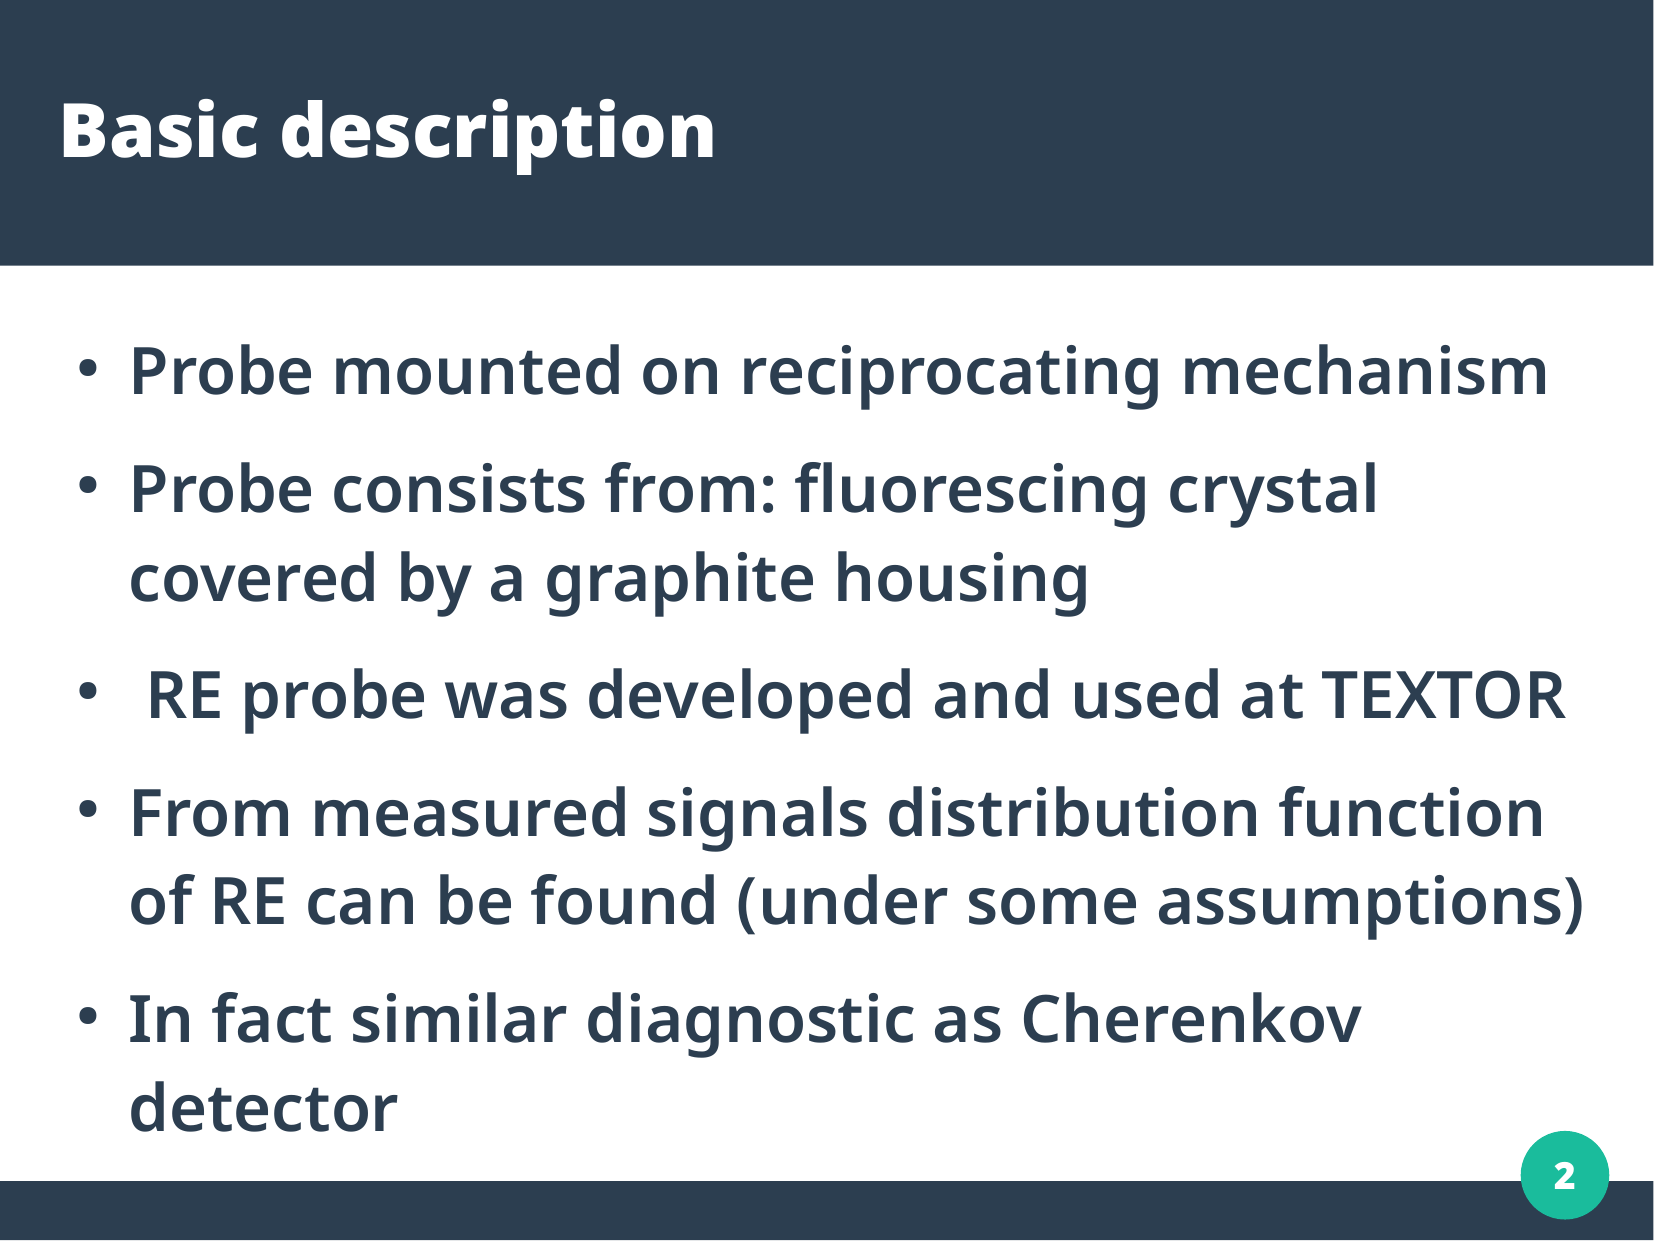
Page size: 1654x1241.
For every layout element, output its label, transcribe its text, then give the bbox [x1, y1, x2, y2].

title Basic description [59, 49, 1595, 207]
list Probe mounted on reciprocating mechanism Probe consists from: fluorescing crystal covered by a graphite housing RE probe was developed and used at TEXTOR From measured signals distribution function of RE can be found (under some assumptions) In fact similar diagnostic as Cherenkov detector [59, 324, 1595, 1152]
